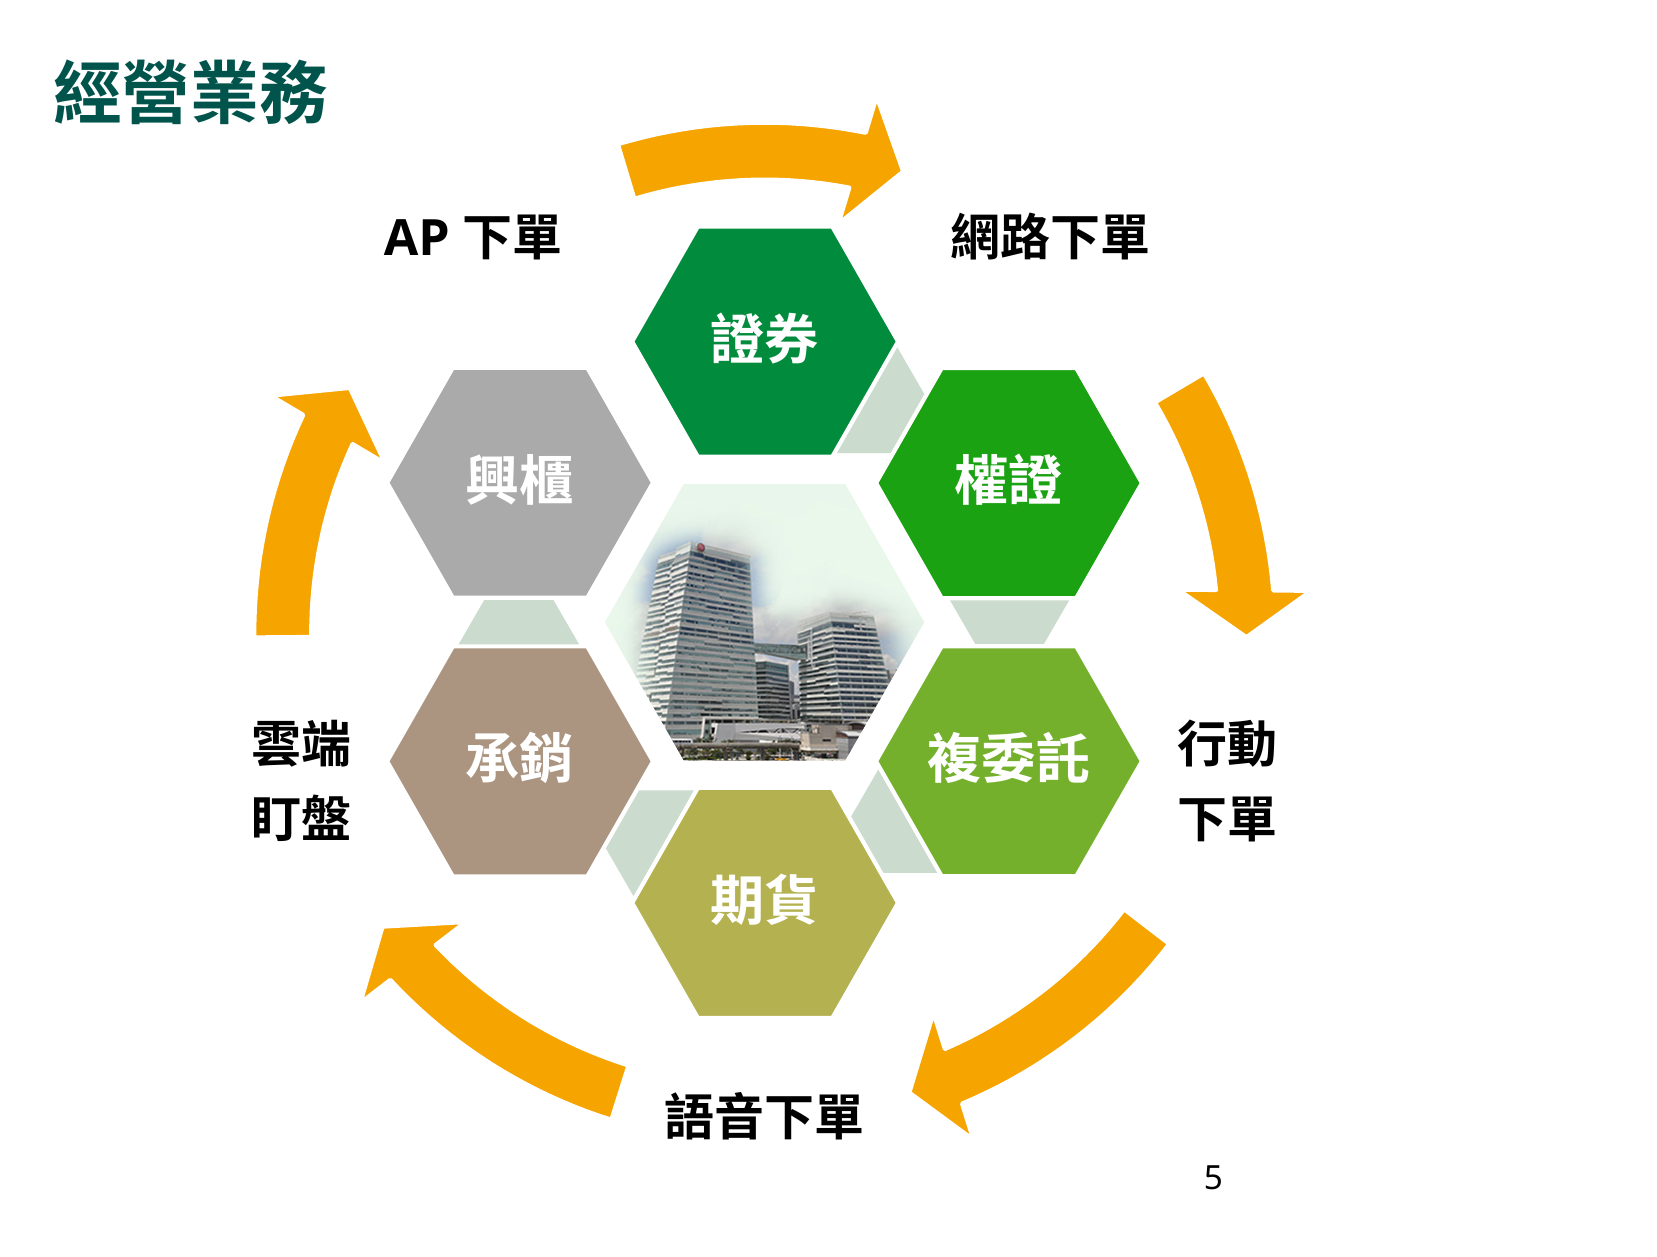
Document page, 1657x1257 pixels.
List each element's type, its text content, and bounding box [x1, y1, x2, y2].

slide_number 5 [1187, 1147, 1533, 1232]
text_box AP下單 [332, 93, 625, 386]
text_box [360, 921, 629, 1120]
text_box 複委託 [876, 646, 1143, 877]
text_box 興櫃 [387, 367, 654, 598]
text_box 雲端 盯盤 [155, 637, 448, 930]
text_box [602, 481, 927, 763]
text_box [1154, 373, 1312, 637]
text_box 語音下單 [618, 973, 911, 1257]
text_box [254, 387, 386, 638]
text_box [949, 599, 1070, 646]
text_box 網路下單 [904, 93, 1197, 386]
text_box [911, 909, 1170, 1140]
text_box 權證 [876, 368, 1143, 599]
text_box [835, 347, 925, 454]
text_box [617, 96, 904, 224]
text_box [850, 768, 939, 873]
text_box 承銷 [387, 646, 654, 877]
text_box 期貨 [632, 787, 899, 1018]
title 經營業務 [36, 13, 1445, 168]
text_box 證券 [632, 226, 899, 457]
text_box 行動 下單 [1081, 637, 1374, 930]
text_box [457, 598, 581, 646]
text_box [605, 790, 696, 896]
